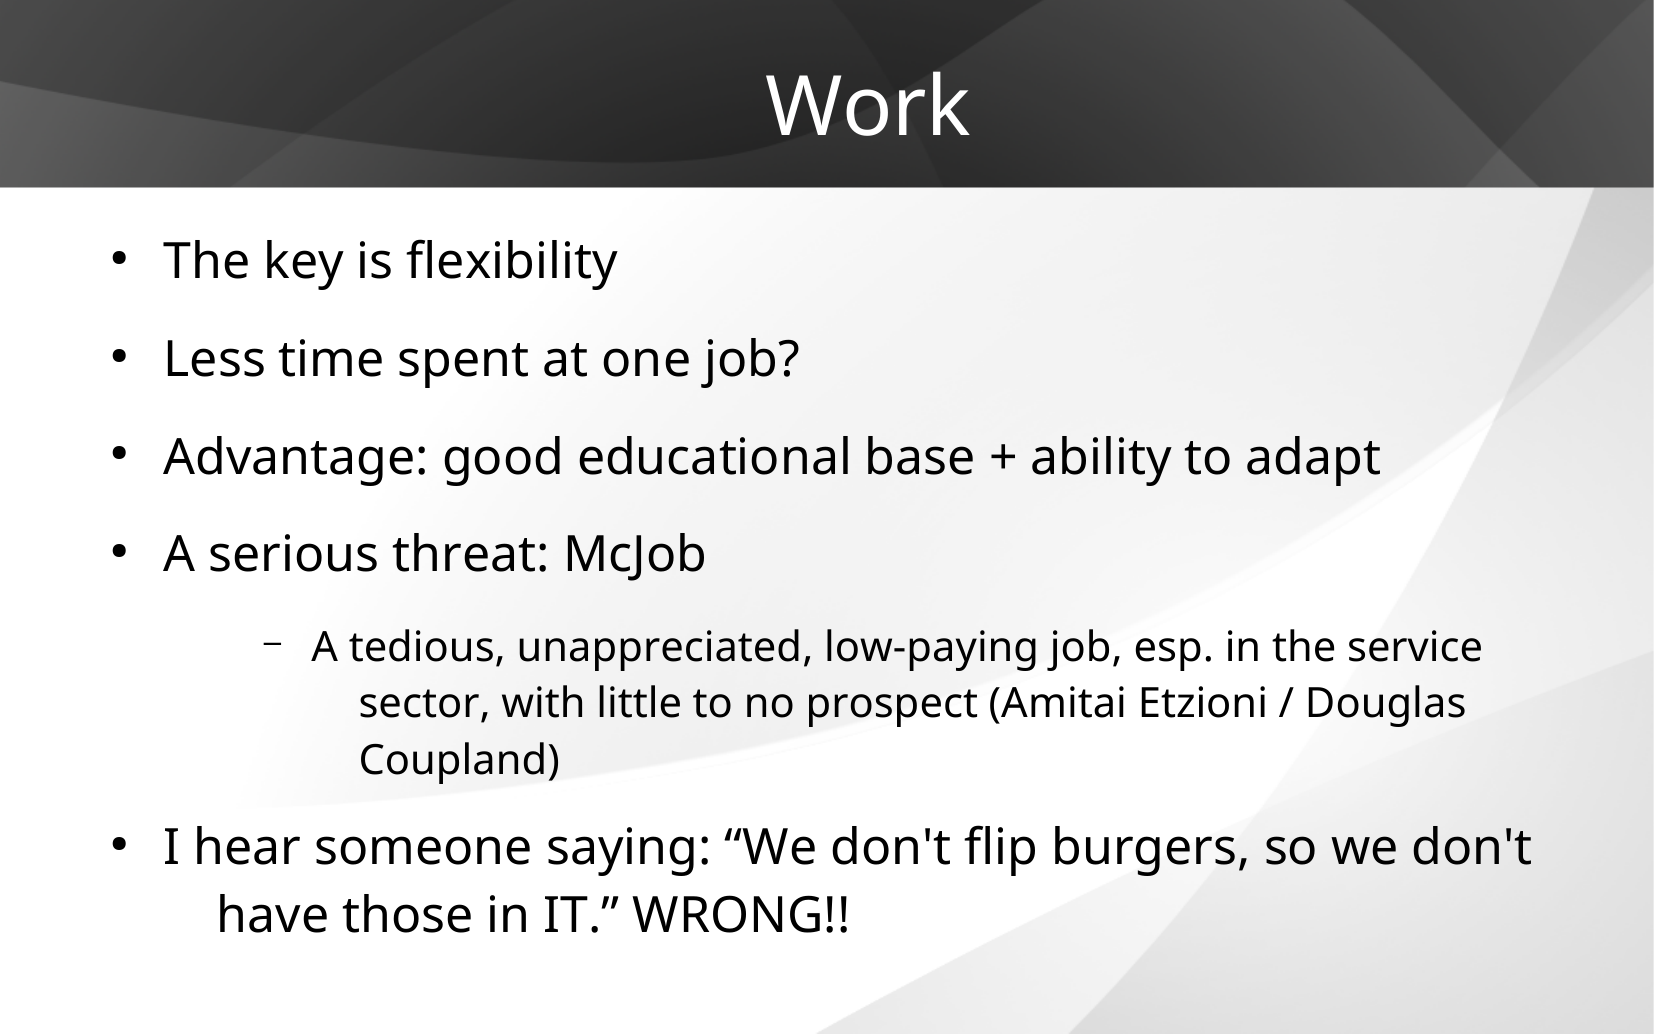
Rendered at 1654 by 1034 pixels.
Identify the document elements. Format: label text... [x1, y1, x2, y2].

title Work [124, 0, 1613, 208]
list The key is flexibility Less time spent at one job? Advantage: good educational base + ability to adapt A serious threat: McJob A tedious, unappreciated, low-paying job, esp. in the service sector, with little to no prospect (Amitai Etzioni / Douglas Coupland) I hear someone saying: “We don't flip burgers, so we don't have those in IT.” WRONG!! [75, 225, 1613, 1013]
picture [0, 0, 1654, 1034]
